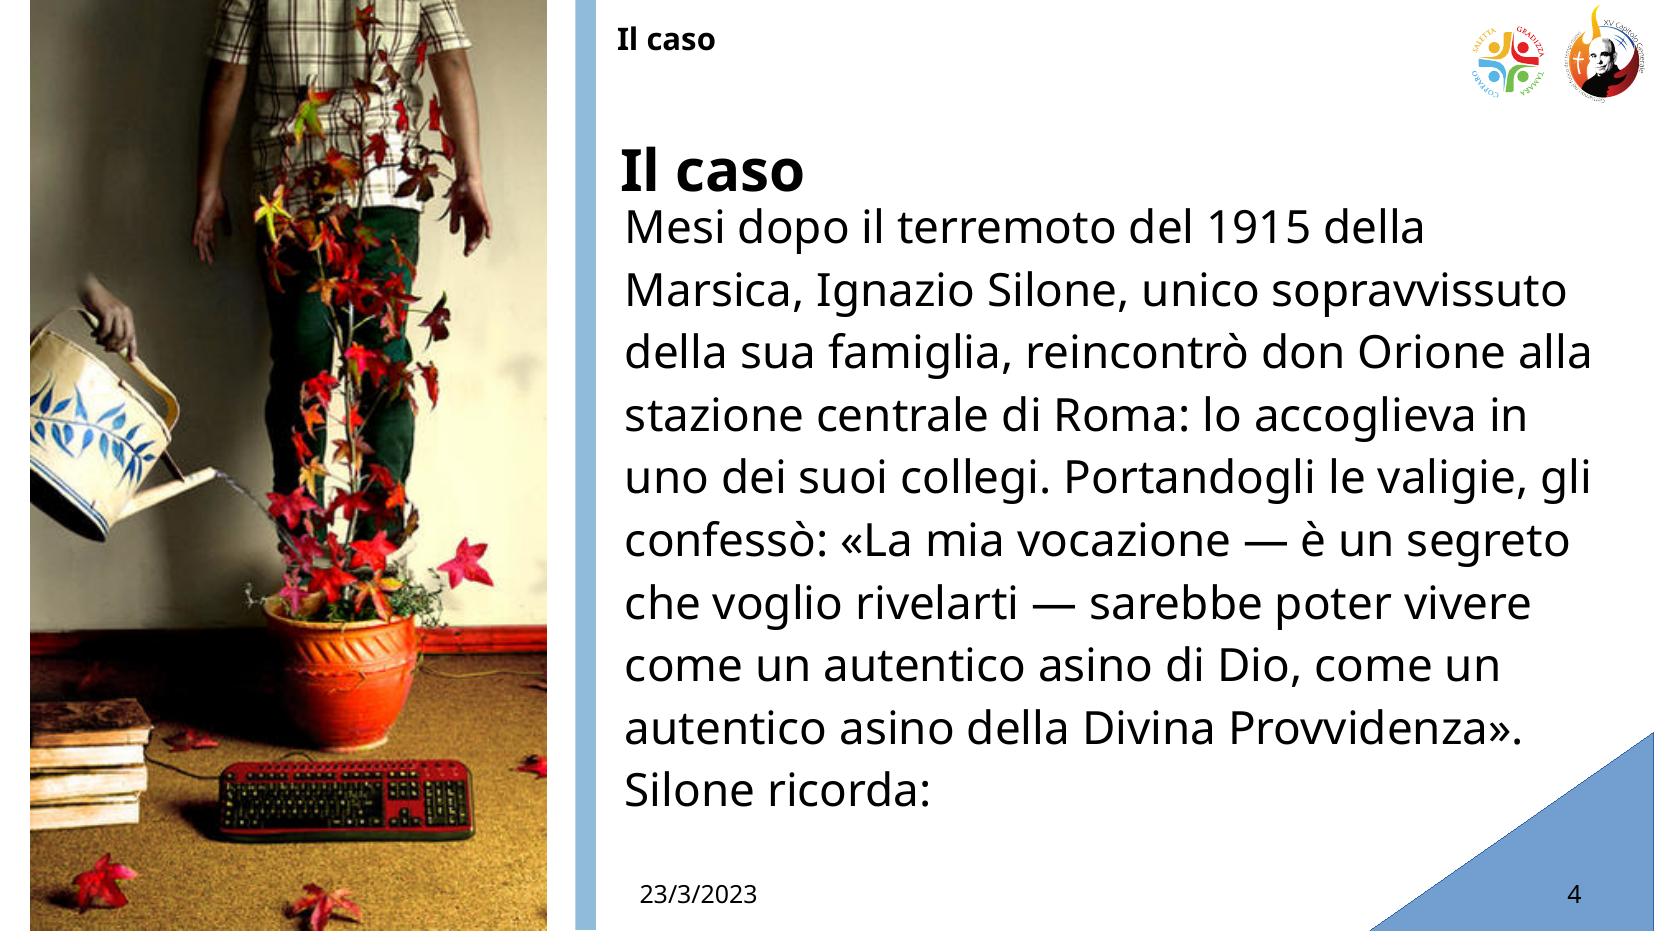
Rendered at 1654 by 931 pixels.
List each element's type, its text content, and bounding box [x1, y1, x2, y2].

subtitle Mesi dopo il terremoto del 1915 della Marsica, Ignazio Silone, unico sopravvissuto della sua famiglia, reincontrò don Orione alla stazione centrale di Roma: lo accoglieva in uno dei suoi collegi. Portandogli le valigie, gli confessò: «La mia vocazione — è un segreto che voglio rivelarti — sarebbe poter vivere come un autentico asino di Dio, come un autentico asino della Divina Provvidenza». Silone ricorda: [624, 195, 1602, 864]
picture [1563, 4, 1646, 103]
title Il caso [620, 129, 1617, 195]
picture [30, 0, 547, 931]
text_box Il caso [602, 9, 1335, 63]
